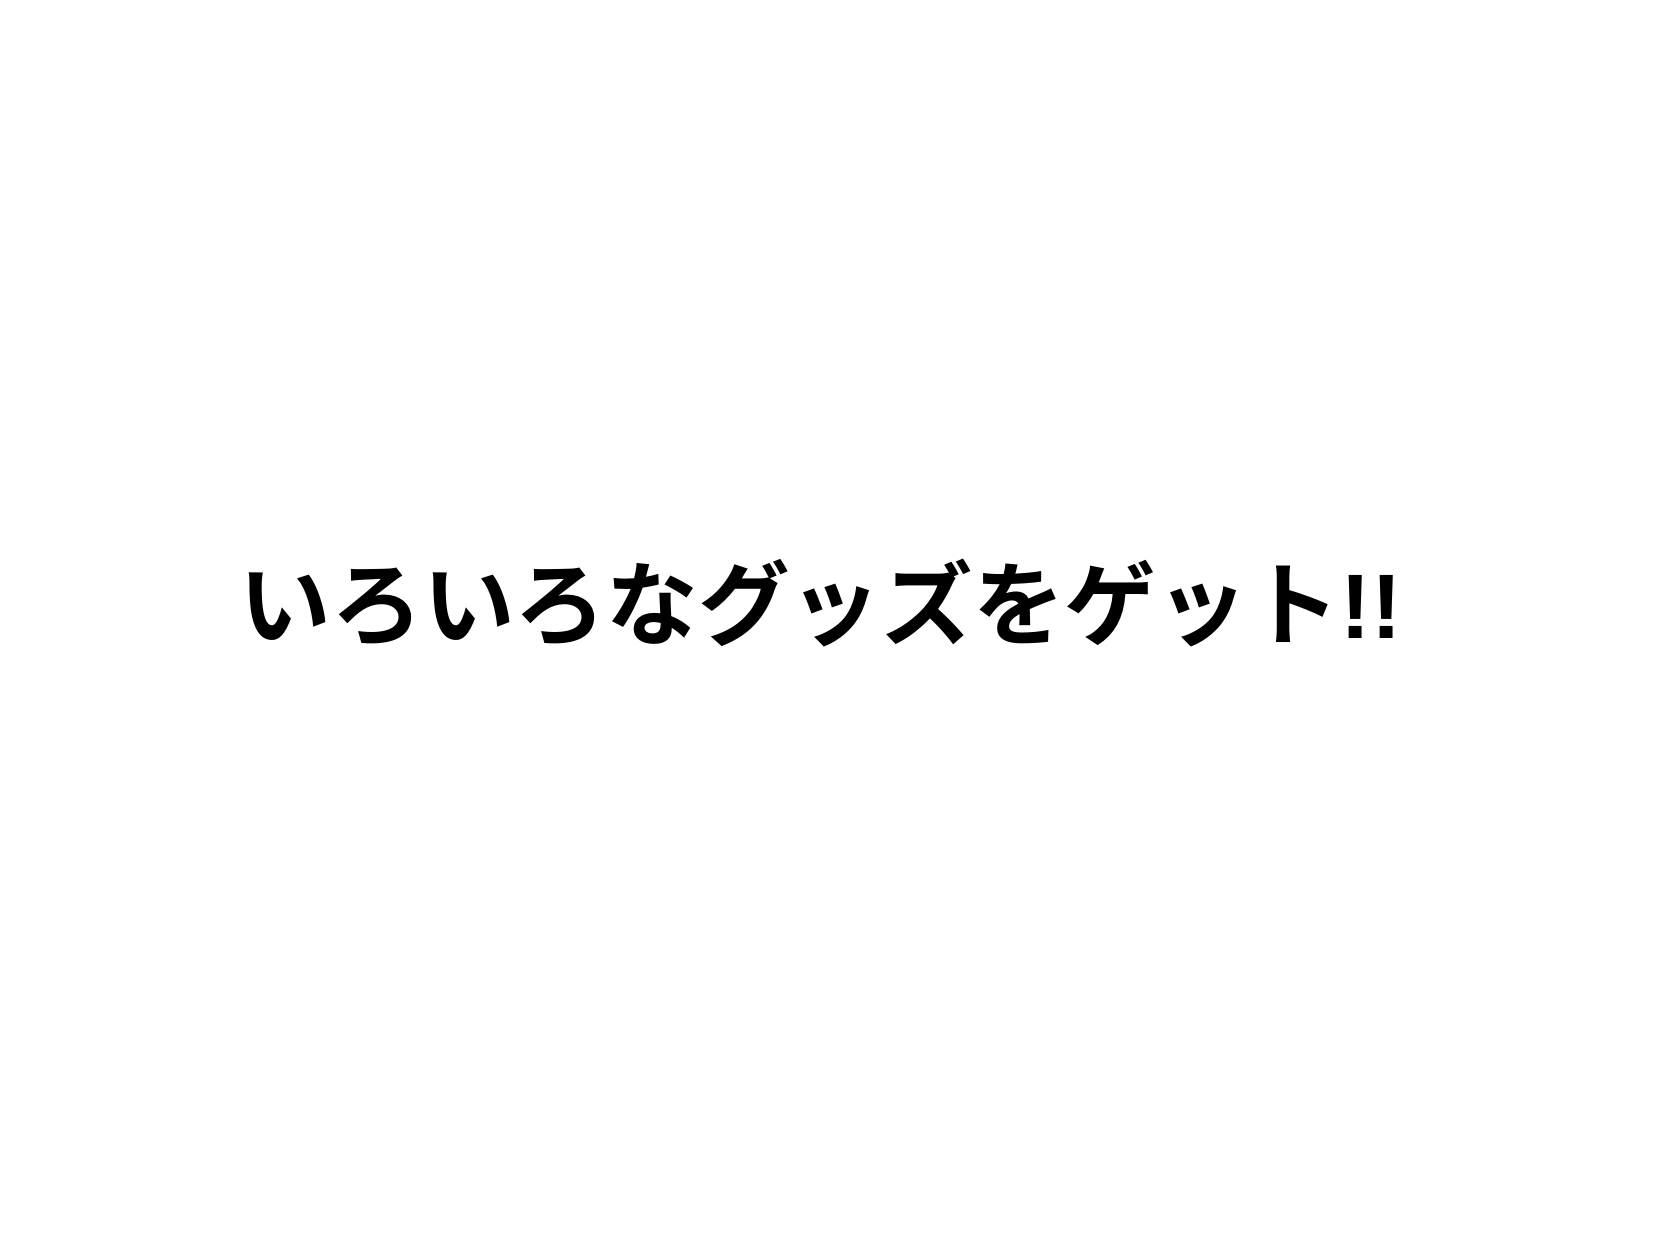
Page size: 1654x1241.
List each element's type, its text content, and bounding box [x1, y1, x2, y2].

title いろいろなグッズをゲット!! [76, 501, 1565, 695]
